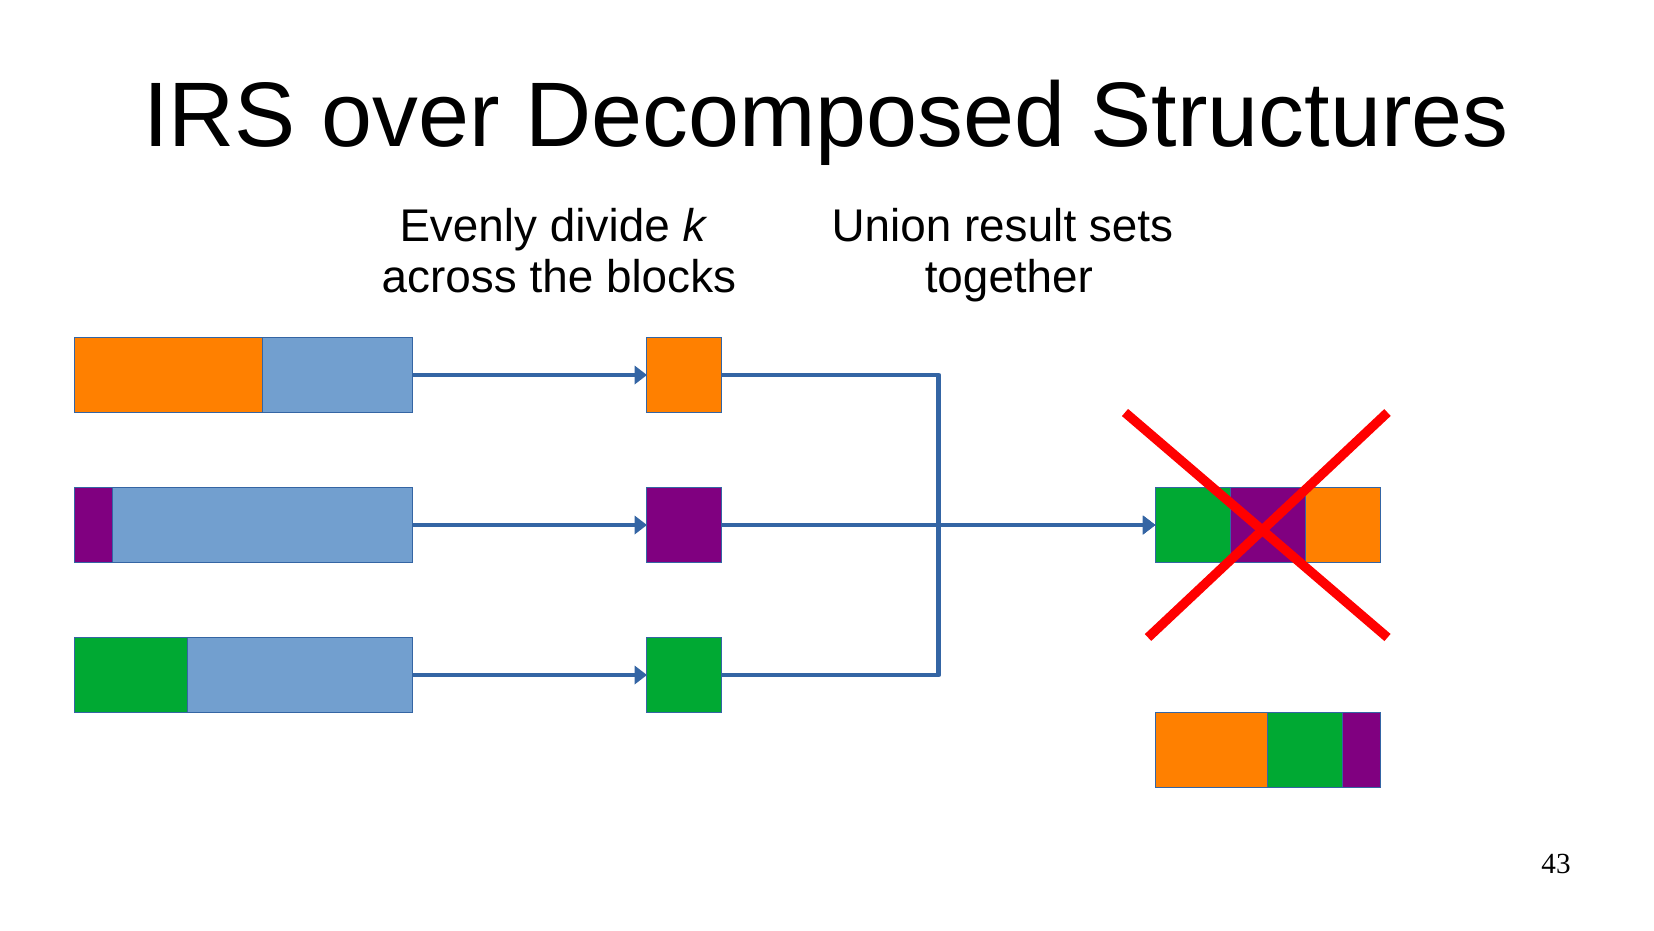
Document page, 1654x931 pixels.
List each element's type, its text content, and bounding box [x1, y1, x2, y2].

text_box [1271, 487, 1381, 563]
text_box [1155, 487, 1254, 563]
text_box [646, 487, 722, 563]
text_box [1155, 712, 1381, 788]
text_box [646, 637, 722, 713]
text_box [74, 637, 413, 713]
text_box [646, 337, 722, 413]
text_box [1221, 487, 1300, 523]
title IRS over Decomposed Structures [82, 37, 1571, 193]
text_box Evenly divide k across the blocks [366, 192, 751, 310]
text_box [1236, 537, 1292, 563]
text_box [74, 337, 413, 413]
text_box Union result sets together [816, 192, 1201, 310]
text_box [74, 487, 413, 563]
